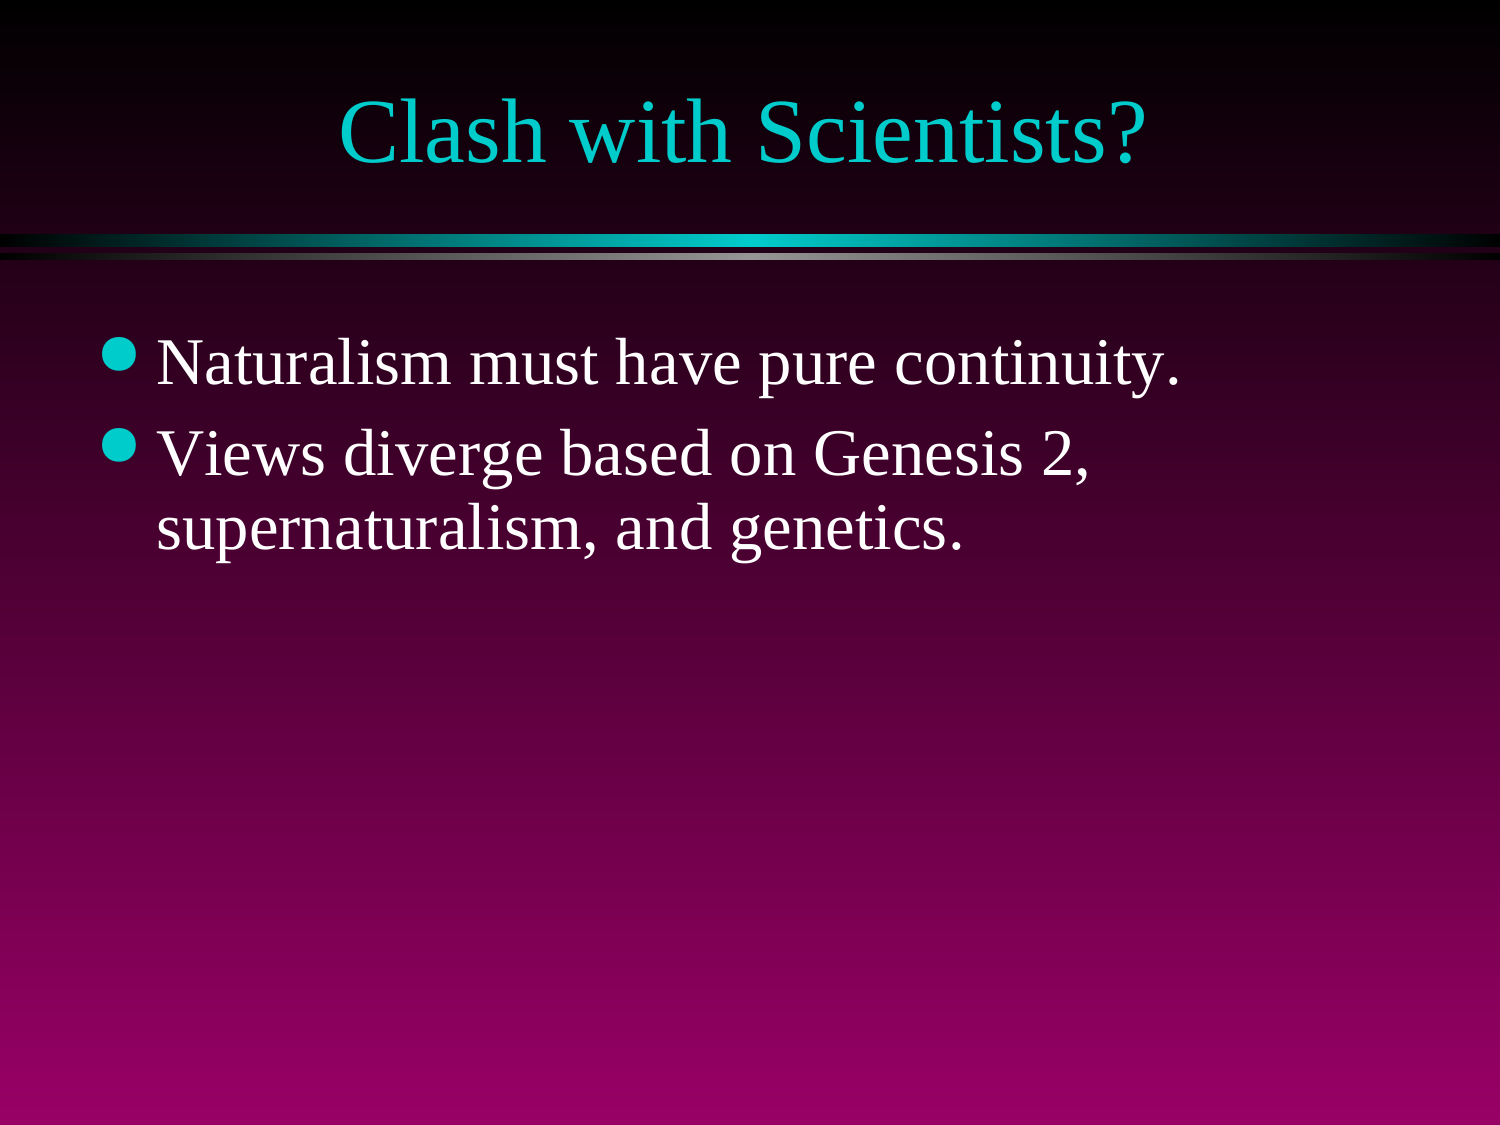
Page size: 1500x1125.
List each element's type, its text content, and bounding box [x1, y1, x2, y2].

title Clash with Scientists? [99, 37, 1388, 225]
list Naturalism must have pure continuity. Views diverge based on Genesis 2, supernaturalism, and genetics. [99, 324, 1388, 1068]
